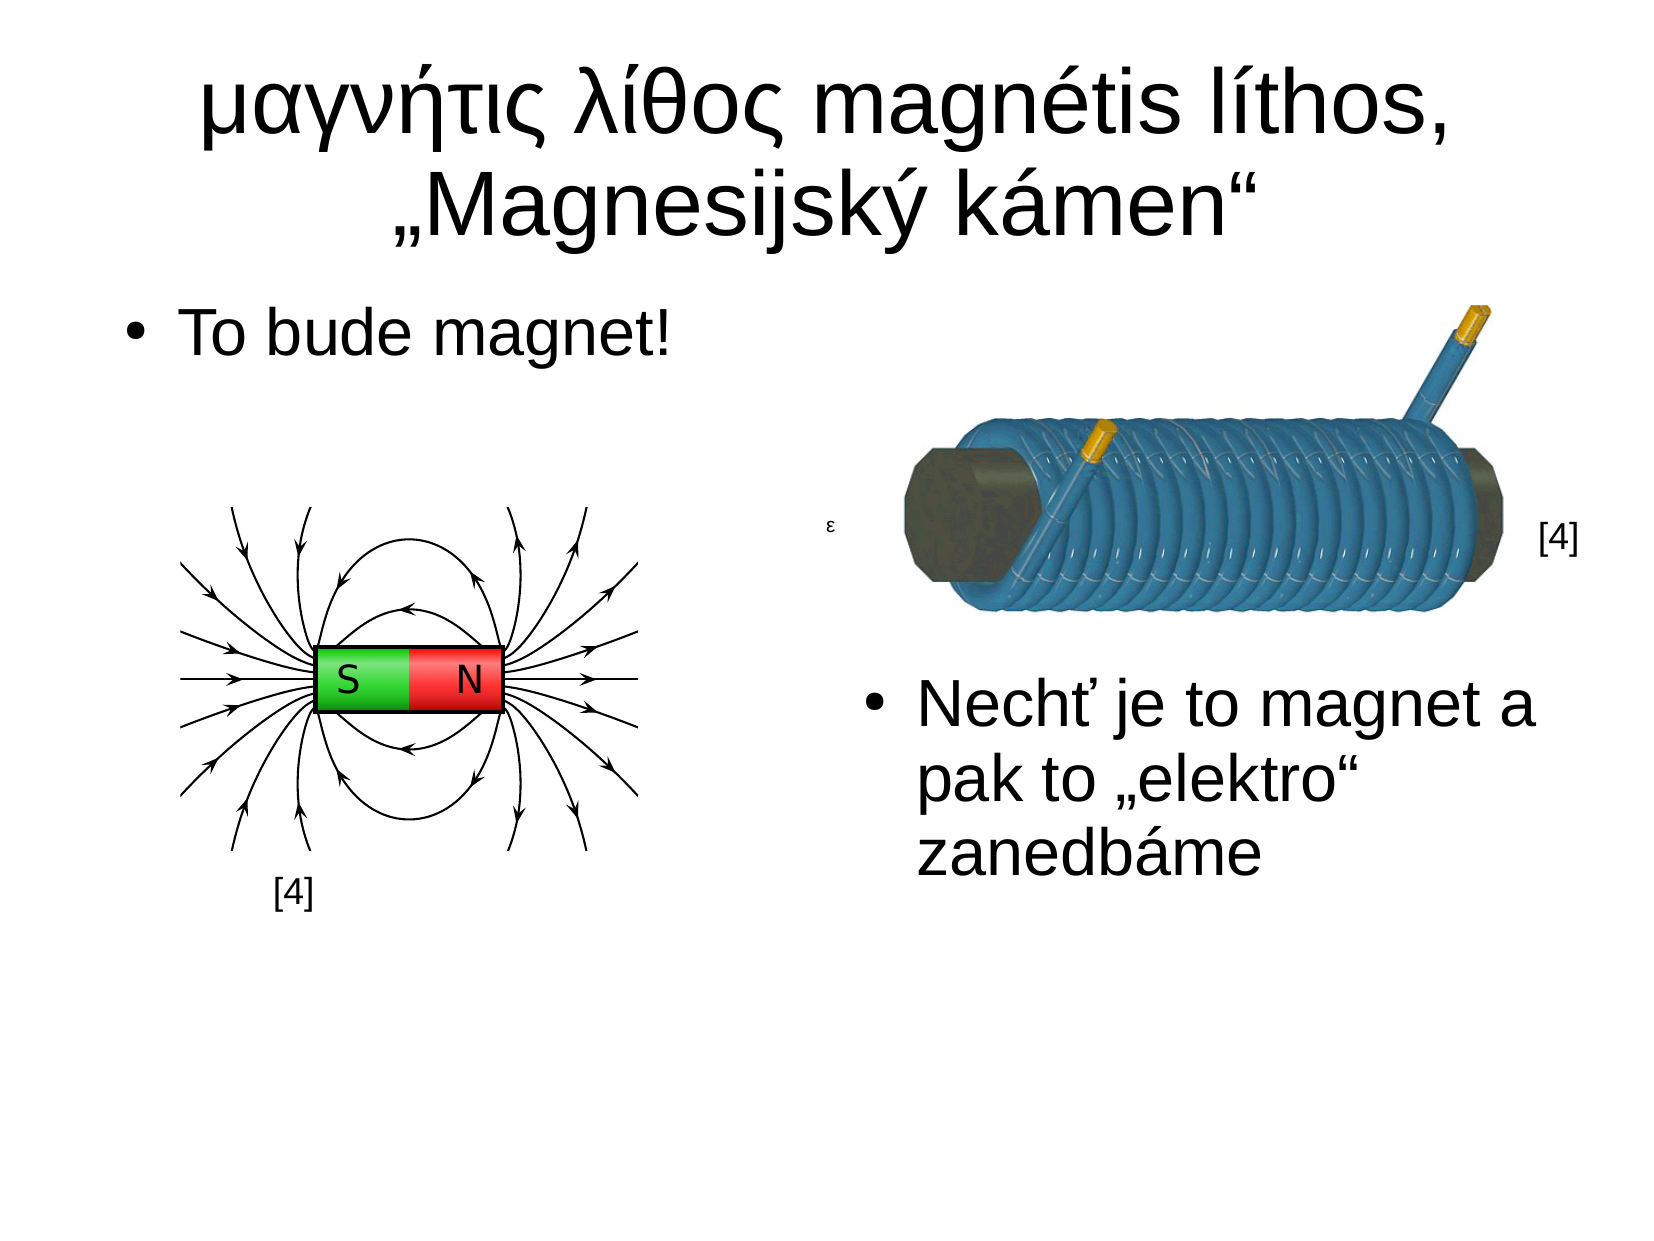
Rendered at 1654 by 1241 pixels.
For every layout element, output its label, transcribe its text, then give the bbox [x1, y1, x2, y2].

text_box [4] [1523, 507, 1595, 565]
picture [180, 638, 638, 851]
list Nechť je to magnet a pak to „elektro“ zanedbáme [845, 665, 1572, 1009]
list To bude magnet! [106, 294, 833, 638]
title μαγνήτις λίθος magnétis líthos, „Magnesijský kámen“ [82, 49, 1571, 257]
text_box ε [811, 506, 851, 545]
picture [894, 290, 1523, 634]
text_box [4] [258, 863, 330, 921]
